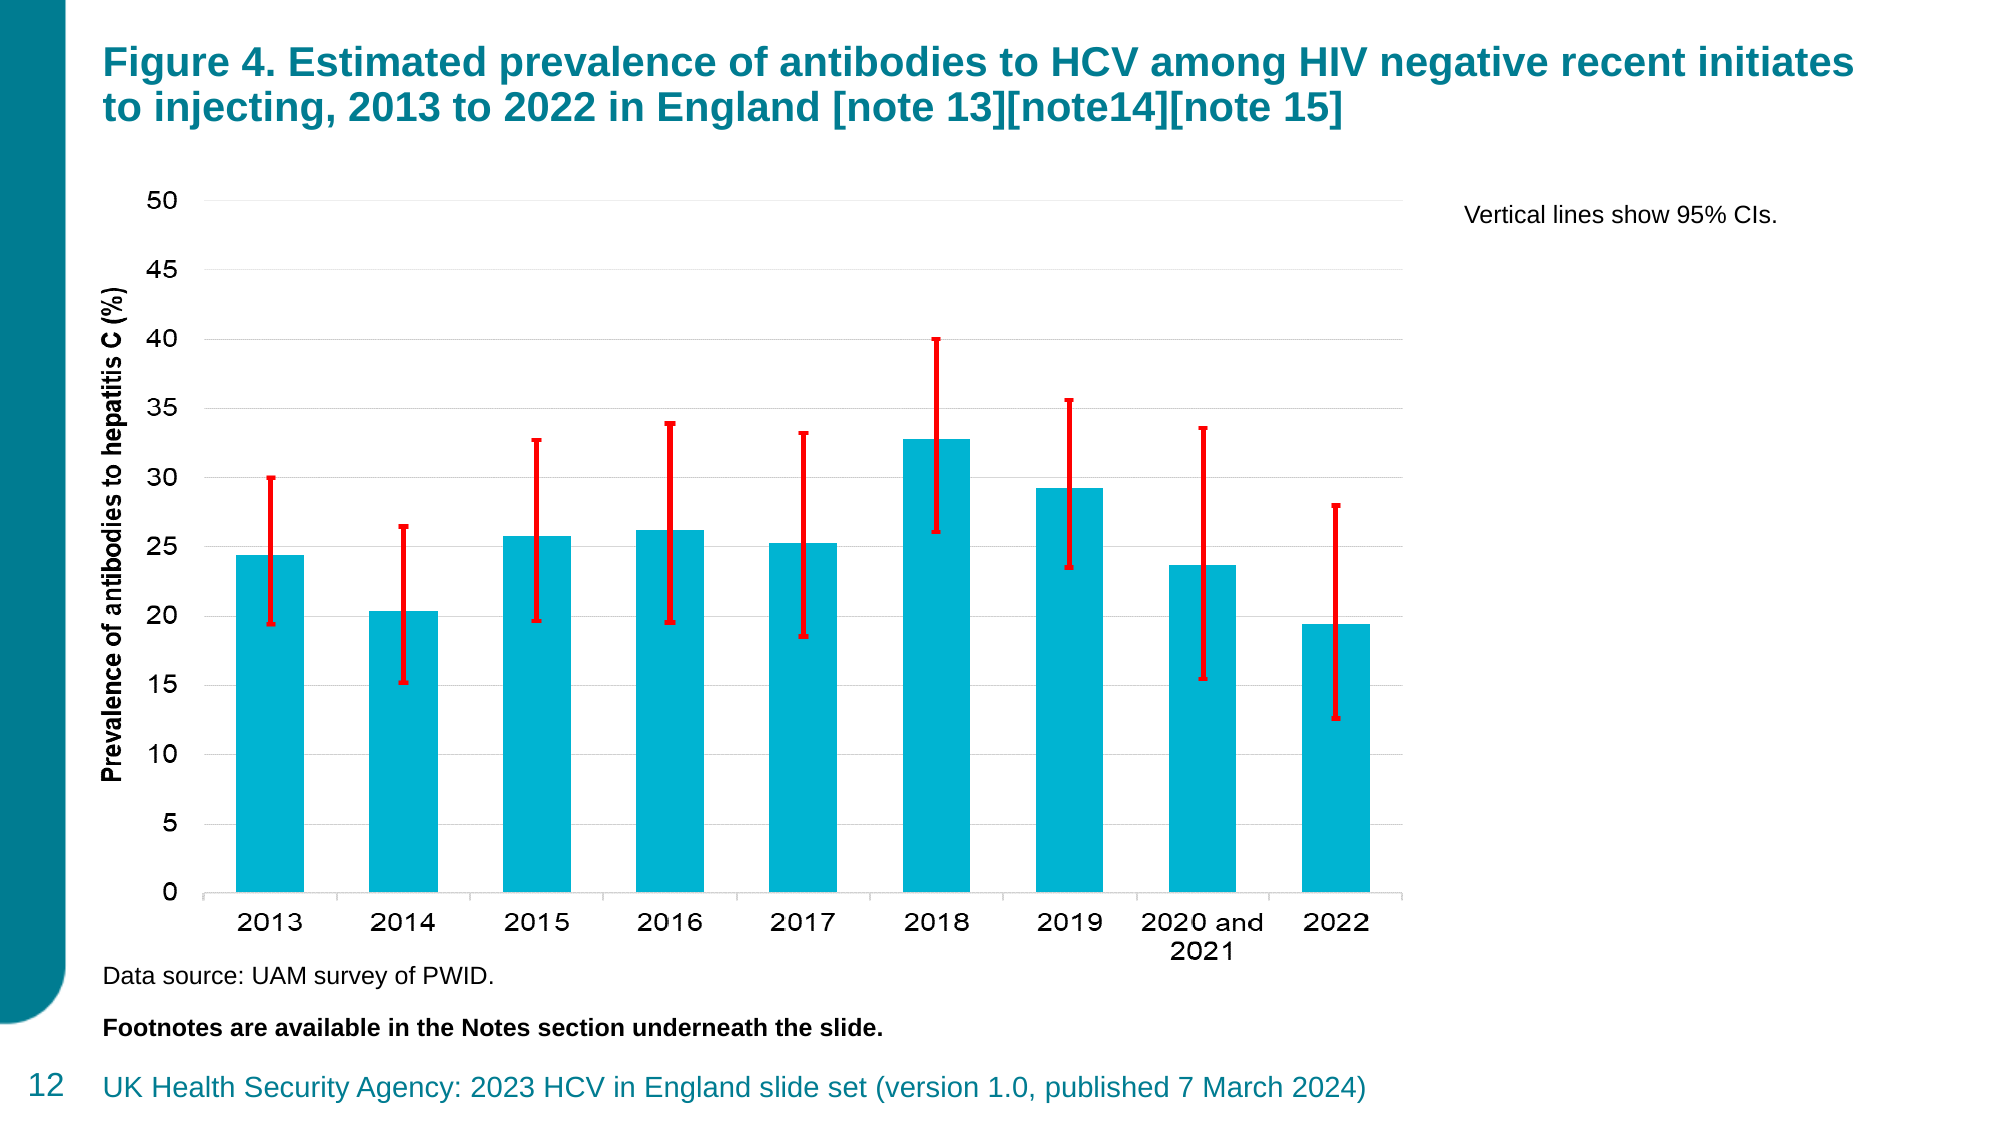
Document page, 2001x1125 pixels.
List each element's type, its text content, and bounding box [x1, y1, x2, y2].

picture [87, 139, 1425, 952]
text_box Footnotes are available in the Notes section underneath the slide. [87, 1004, 1041, 1050]
text_box [12, 1056, 87, 1115]
text_box Data source: UAM survey of PWID. [87, 952, 1895, 999]
text_box UK Health Security Agency: 2023 HCV in England slide set (version 1.0, published 7 March 2024) [87, 1056, 1730, 1116]
text_box Vertical lines show 95% CIs. [1449, 190, 1888, 237]
title Figure 4. Estimated prevalence of antibodies to HCV among HIV negative recent initiates to injecting, 2013 to 2022 in England [note 13][note14][note 15] [87, 33, 1913, 156]
